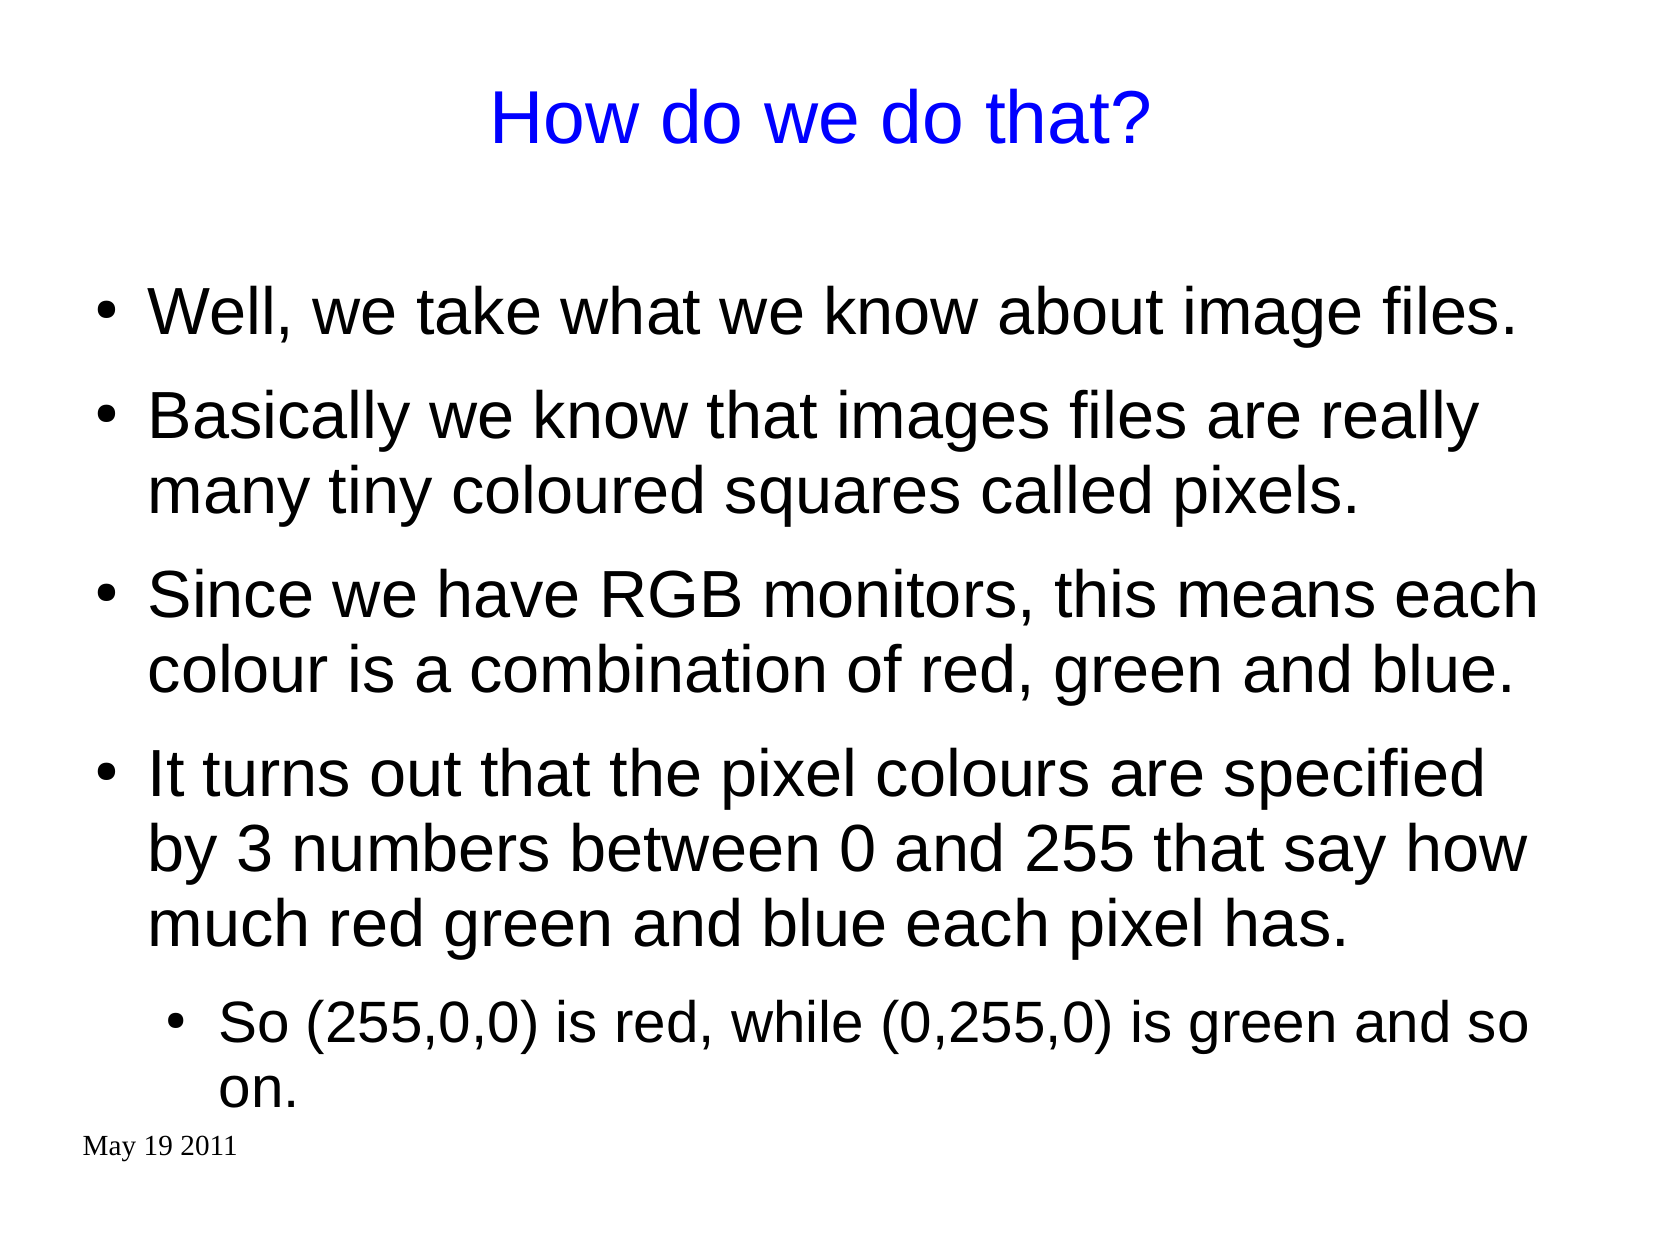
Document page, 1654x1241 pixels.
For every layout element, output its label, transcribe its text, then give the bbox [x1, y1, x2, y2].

title How do we do that? [76, 58, 1565, 178]
list Well, we take what we know about image files. Basically we know that images files are really many tiny coloured squares called pixels. Since we have RGB monitors, this means each colour is a combination of red, green and blue. It turns out that the pixel colours are specified by 3 numbers between 0 and 255 that say how much red green and blue each pixel has. So (255,0,0) is red, while (0,255,0) is green and so on. [76, 274, 1565, 1119]
